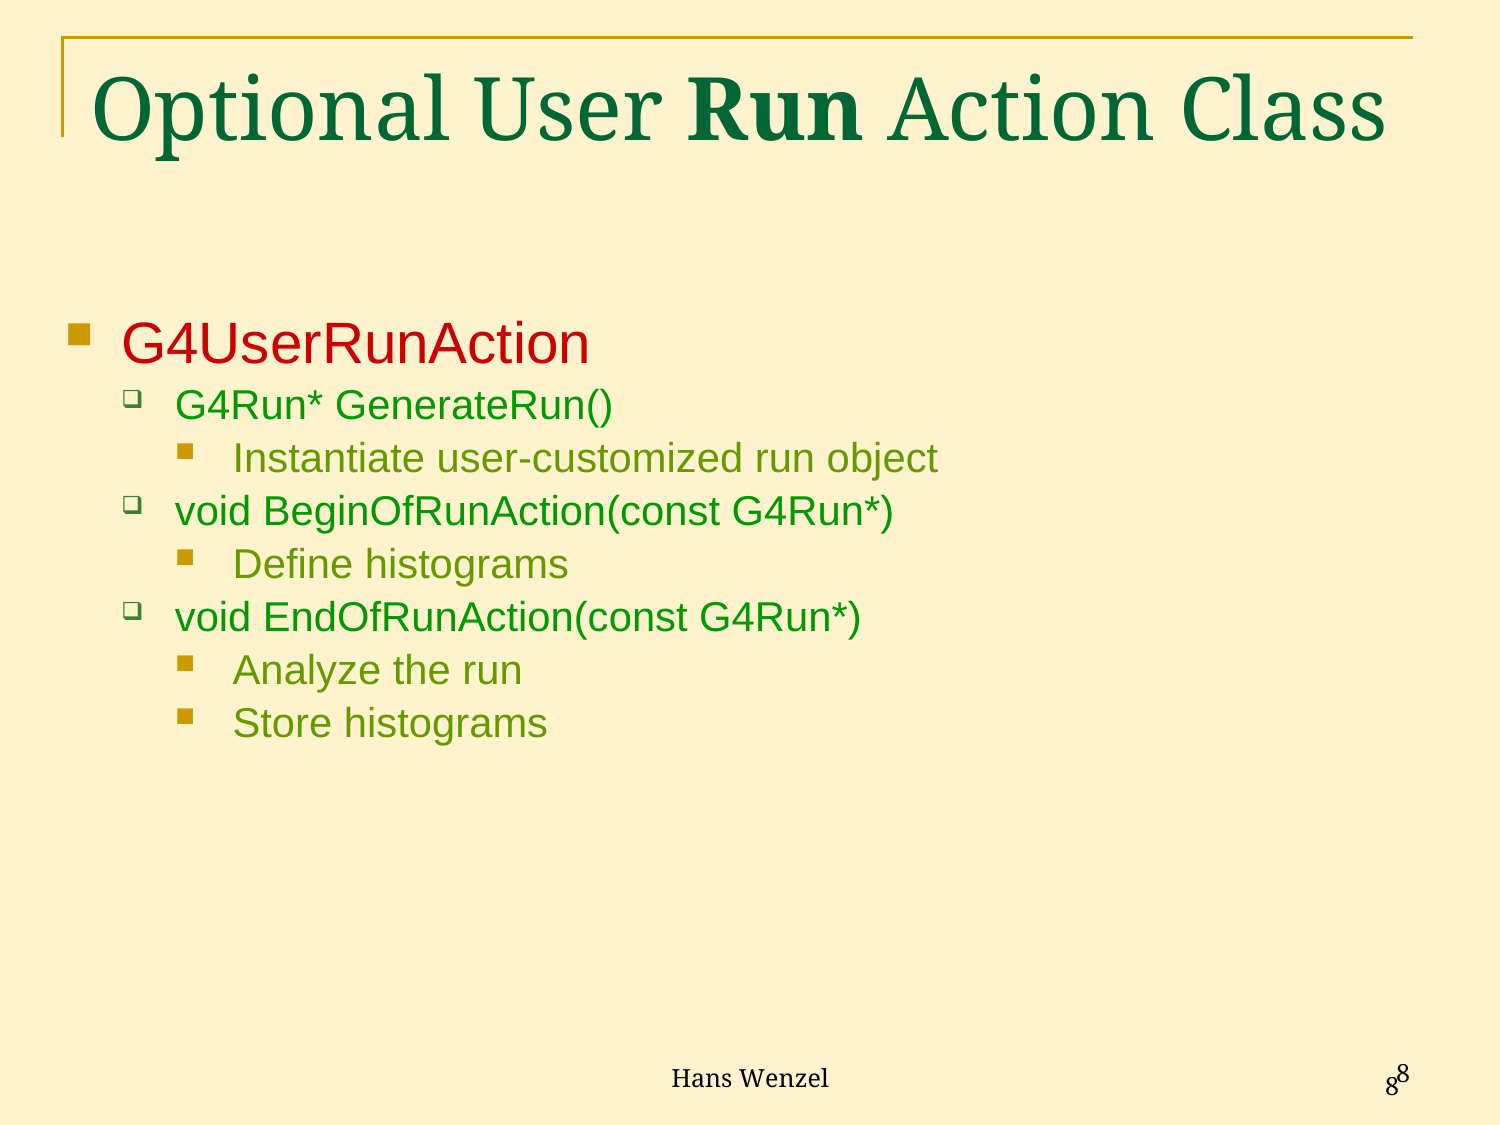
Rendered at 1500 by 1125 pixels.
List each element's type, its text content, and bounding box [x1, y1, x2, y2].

title Optional User Run Action Class [75, 45, 1426, 271]
text_box Hans Wenzel [512, 1025, 988, 1101]
text_box <number> [1074, 1024, 1426, 1100]
list G4UserRunAction G4Run* GenerateRun() Instantiate user-customized run object void BeginOfRunAction(const G4Run*) Define histograms void EndOfRunAction(const G4Run*) Analyze the run Store histograms [50, 310, 1401, 1125]
